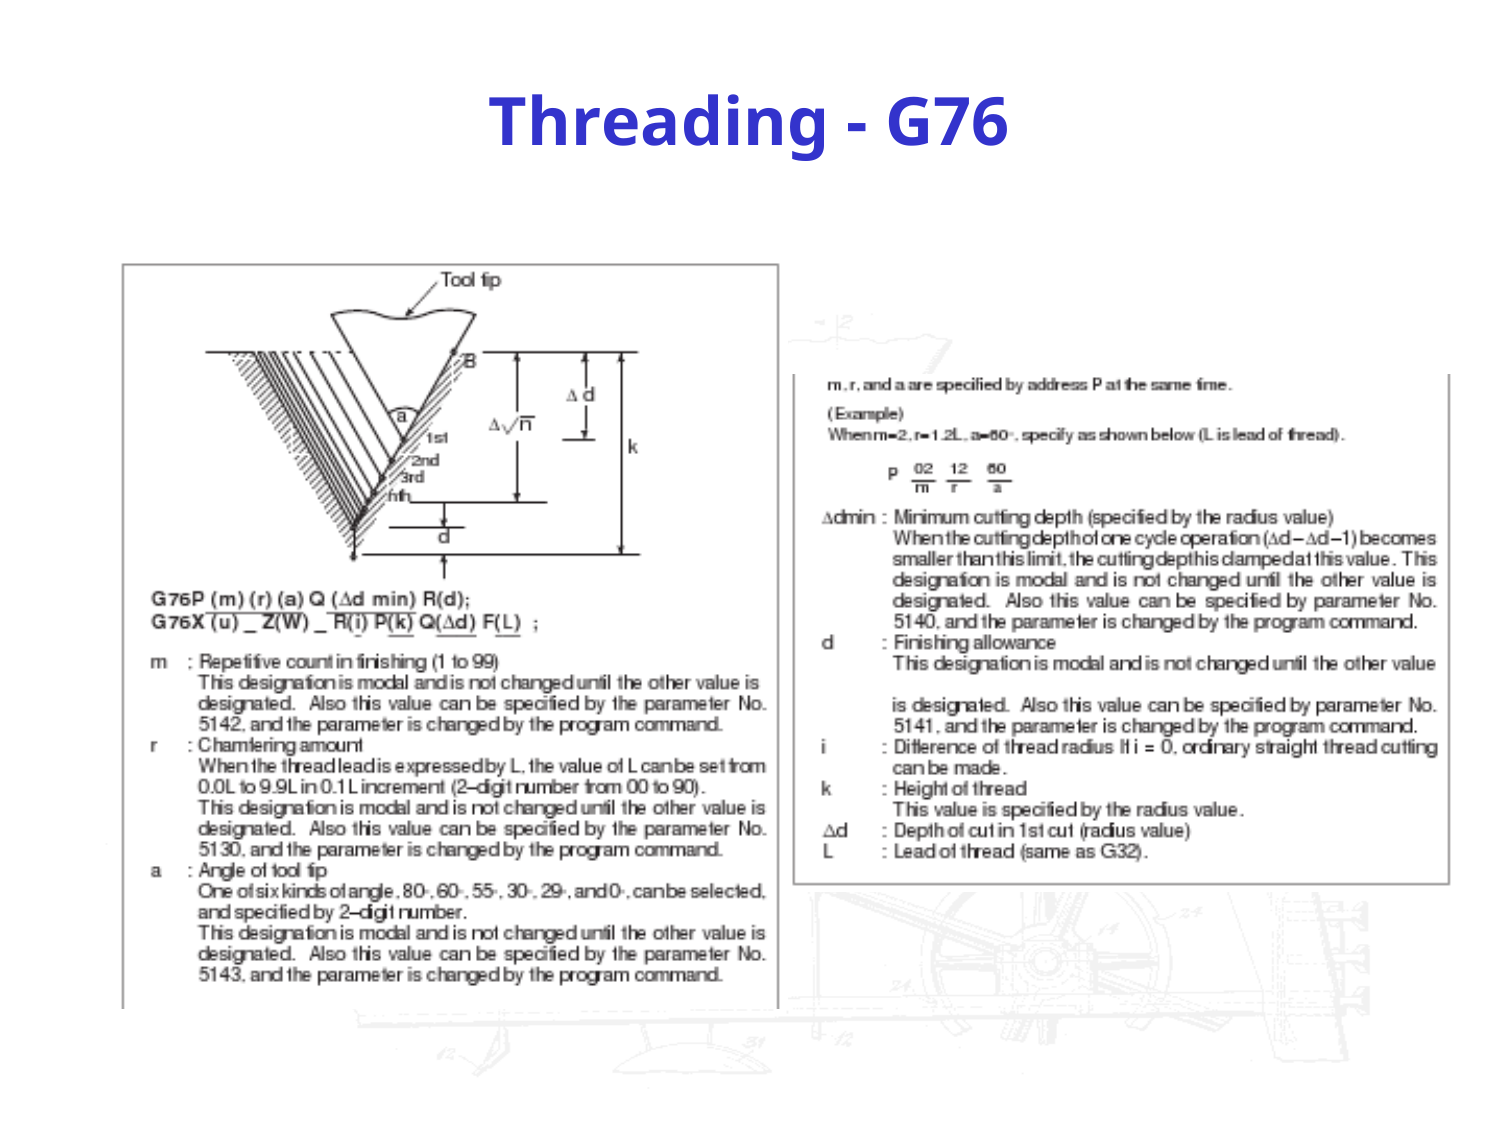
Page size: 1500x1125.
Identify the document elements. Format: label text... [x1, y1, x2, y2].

title Threading - G76 [112, 38, 1387, 200]
picture [0, 0, 1500, 1125]
